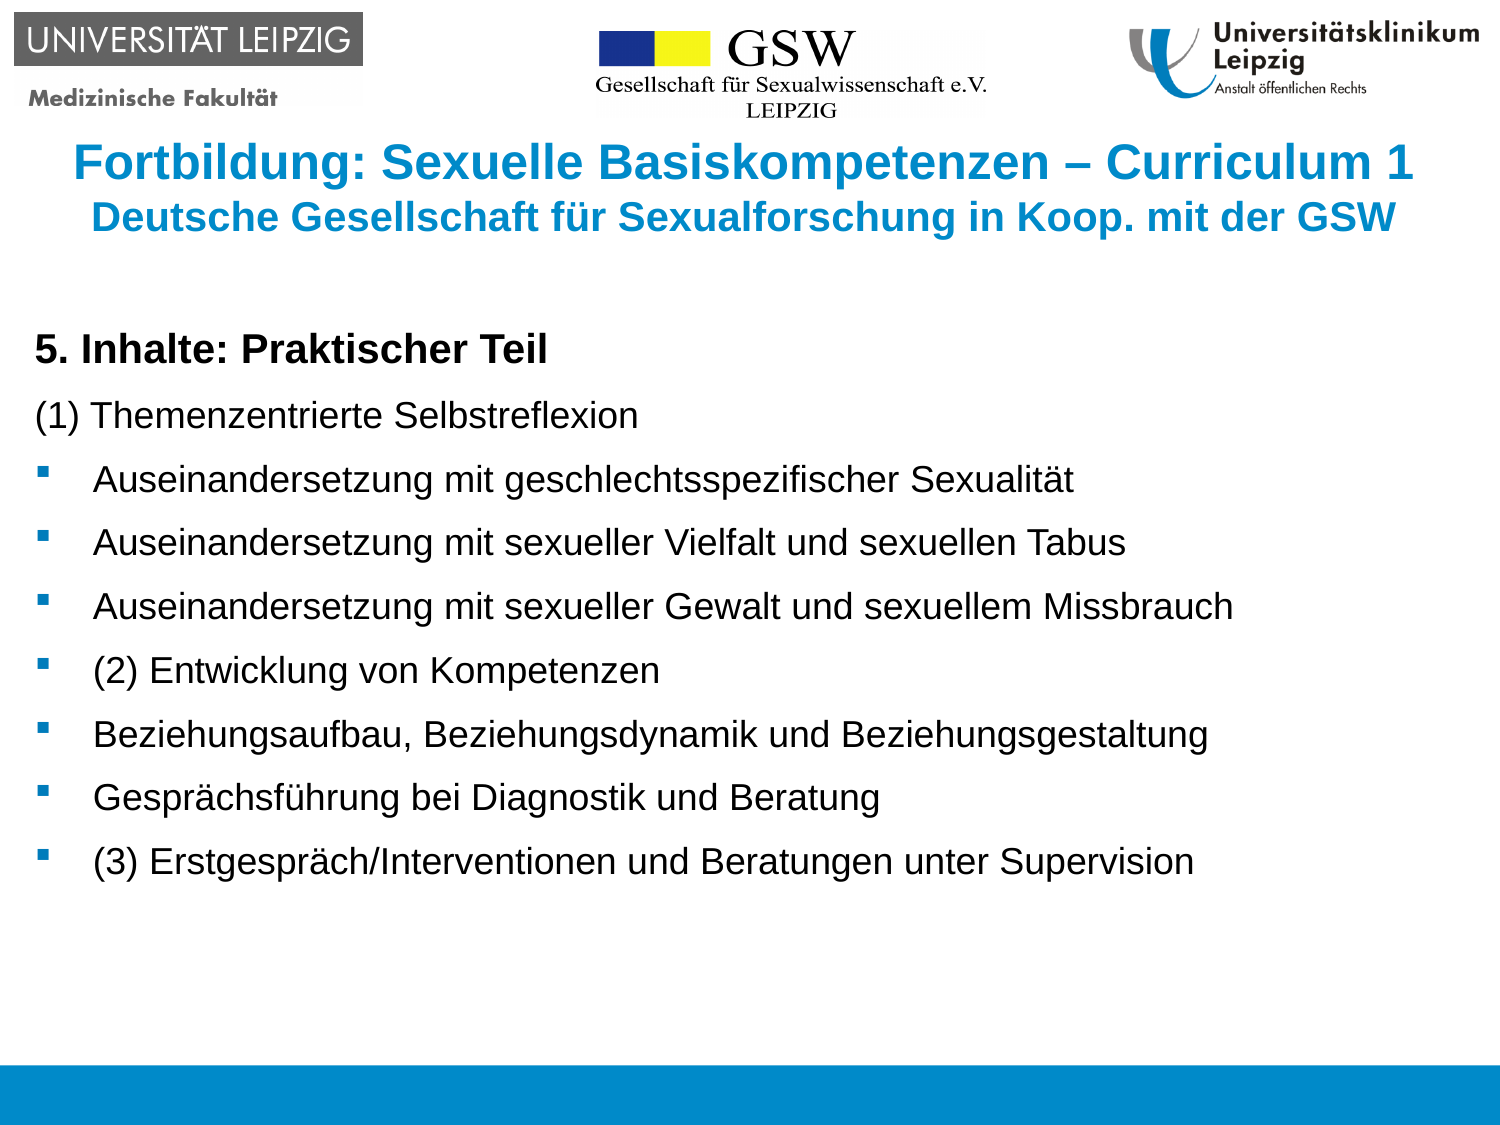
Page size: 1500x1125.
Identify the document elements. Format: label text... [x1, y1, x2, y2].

list 5. Inhalte: Praktischer Teil (1) Themenzentrierte Selbstreflexion Auseinandersetzung mit geschlechtsspezifischer Sexualität Auseinandersetzung mit sexueller Vielfalt und sexuellen Tabus Auseinandersetzung mit sexueller Gewalt und sexuellem Missbrauch (2) Entwicklung von Kompetenzen Beziehungsaufbau, Beziehungsdynamik und Beziehungsgestaltung Gesprächsführung bei Diagnostik und Beratung (3) Erstgespräch/Interventionen und Beratungen unter Supervision [19, 314, 1470, 1041]
title Fortbildung: Sexuelle Basiskompetenzen – Curriculum 1 Deutsche Gesellschaft für Sexualforschung in Koop. mit der GSW [53, 101, 1436, 268]
picture [596, 30, 986, 118]
picture [14, 12, 363, 106]
picture [1126, 18, 1481, 101]
